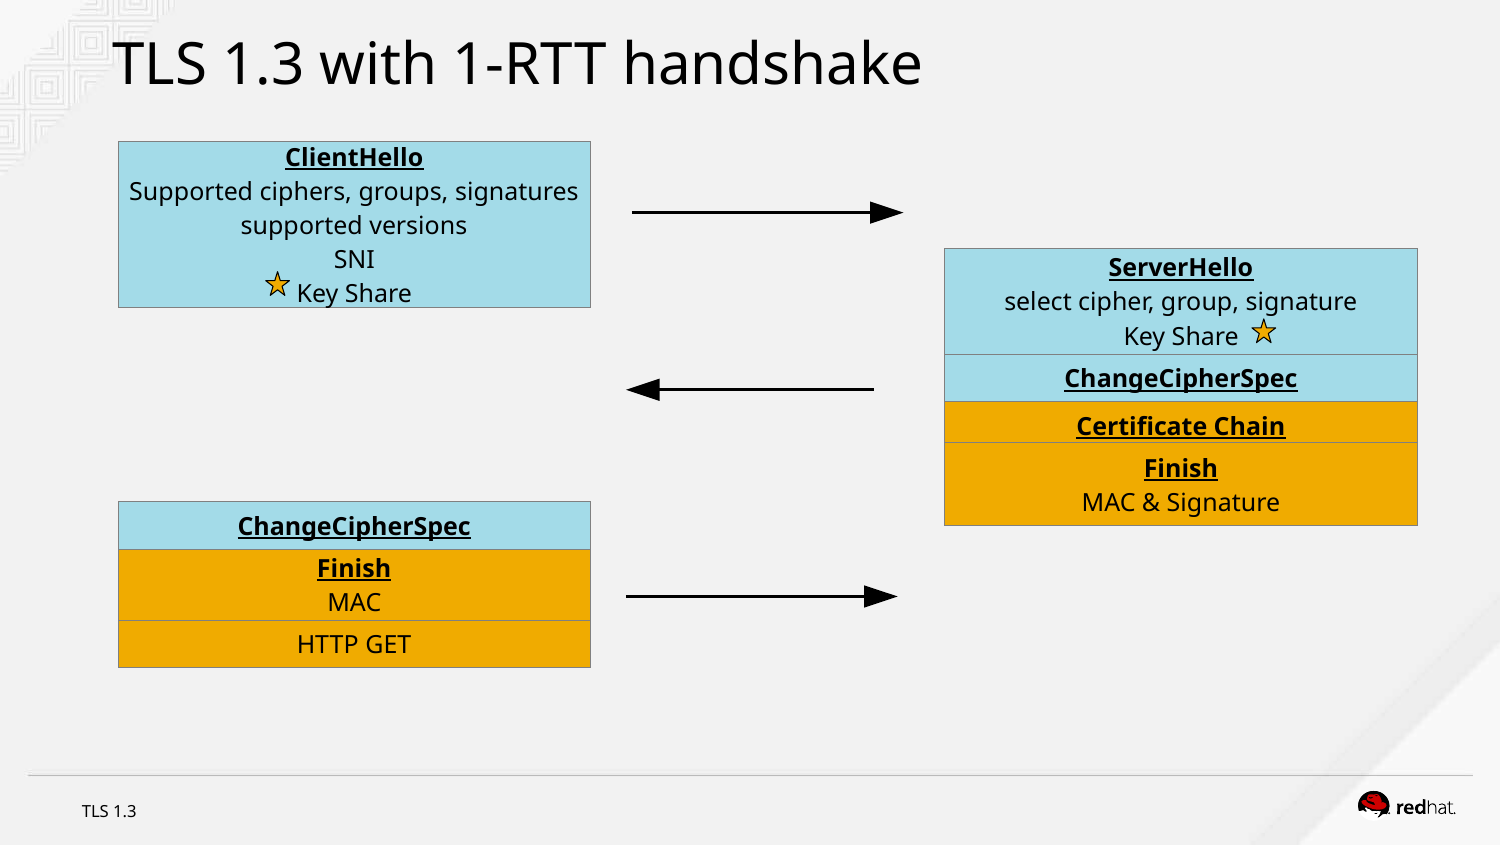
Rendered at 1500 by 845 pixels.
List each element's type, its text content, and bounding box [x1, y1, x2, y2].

text_box Finish MAC [118, 550, 591, 620]
text_box ServerHello select cipher, group, signature Key Share [944, 248, 1418, 354]
text_box [1251, 318, 1276, 343]
text_box HTTP GET [118, 620, 591, 668]
title TLS 1.3 with 1-RTT handshake [112, 11, 1388, 102]
text_box Finish MAC & Signature [944, 442, 1418, 526]
text_box ChangeCipherSpec [944, 354, 1418, 402]
picture [0, 0, 1500, 845]
text_box ClientHello Supported ciphers, groups, signatures supported versions SNI Key Share [118, 141, 591, 308]
text_box ChangeCipherSpec [118, 501, 591, 550]
text_box [265, 271, 290, 296]
text_box Certificate Chain [944, 402, 1418, 442]
